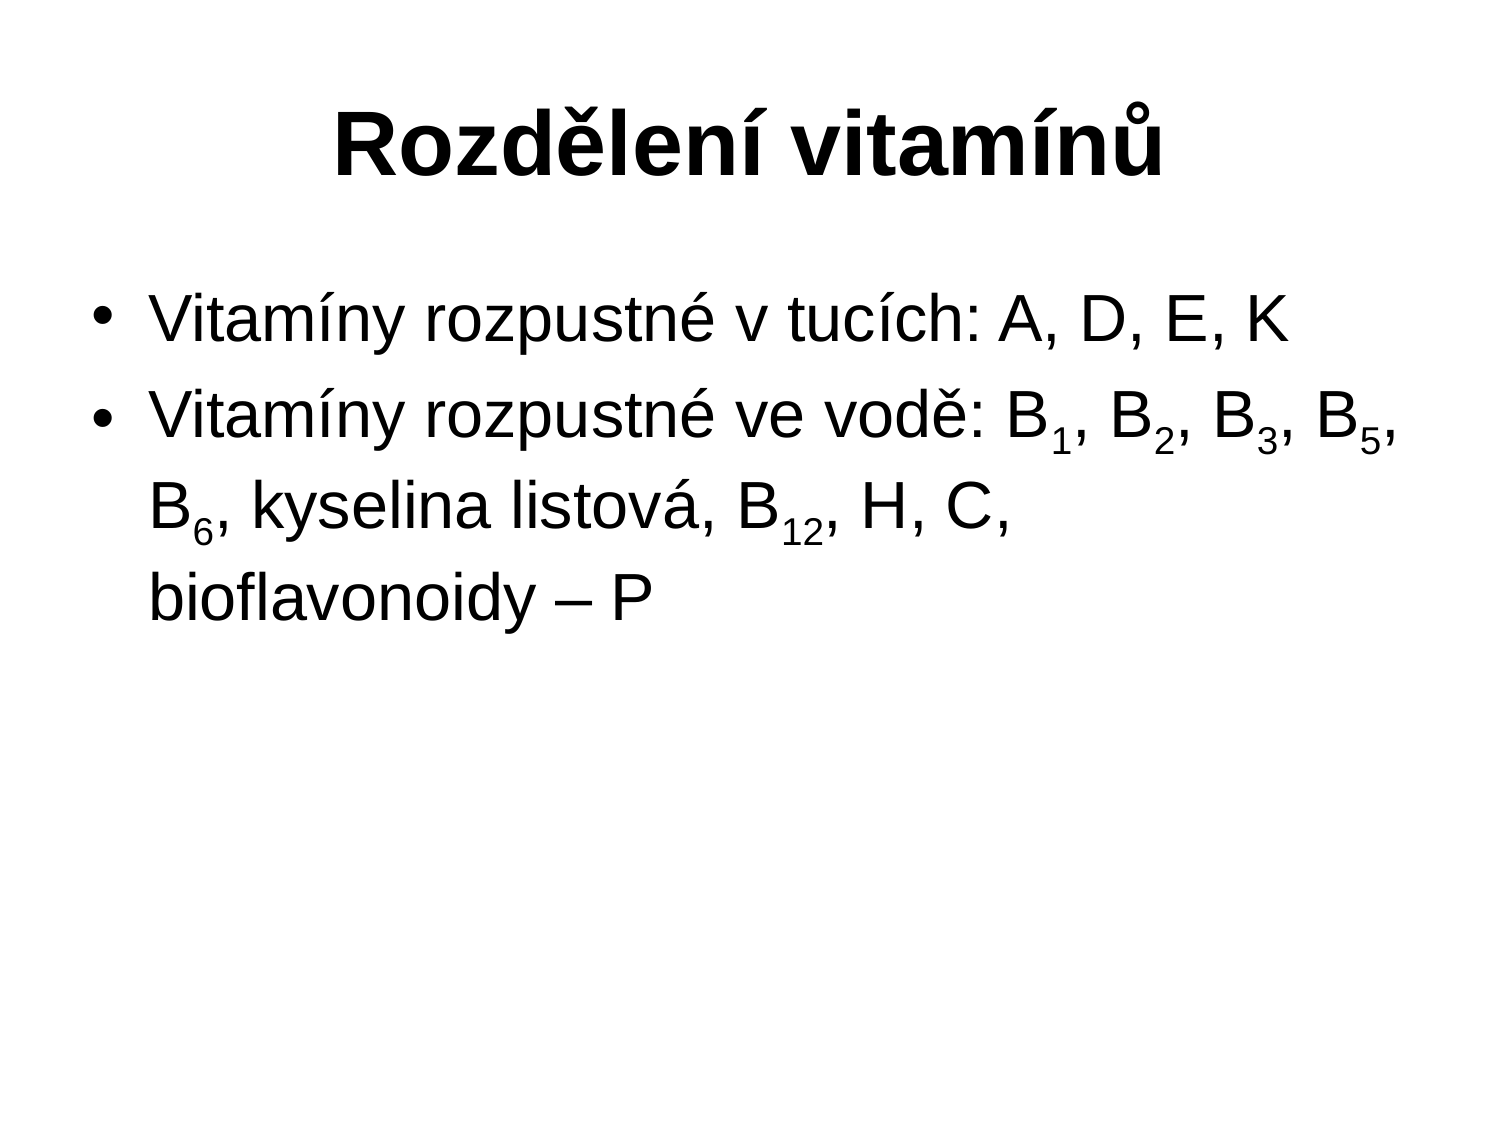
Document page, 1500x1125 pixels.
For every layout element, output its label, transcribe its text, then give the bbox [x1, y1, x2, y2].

list Vitamíny rozpustné v tucích: A, D, E, K Vitamíny rozpustné ve vodě: B1, B2, B3, B5, B6, kyselina listová, B12, H, C, bioflavonoidy – P [76, 267, 1427, 1010]
title Rozdělení vitamínů [75, 45, 1426, 233]
